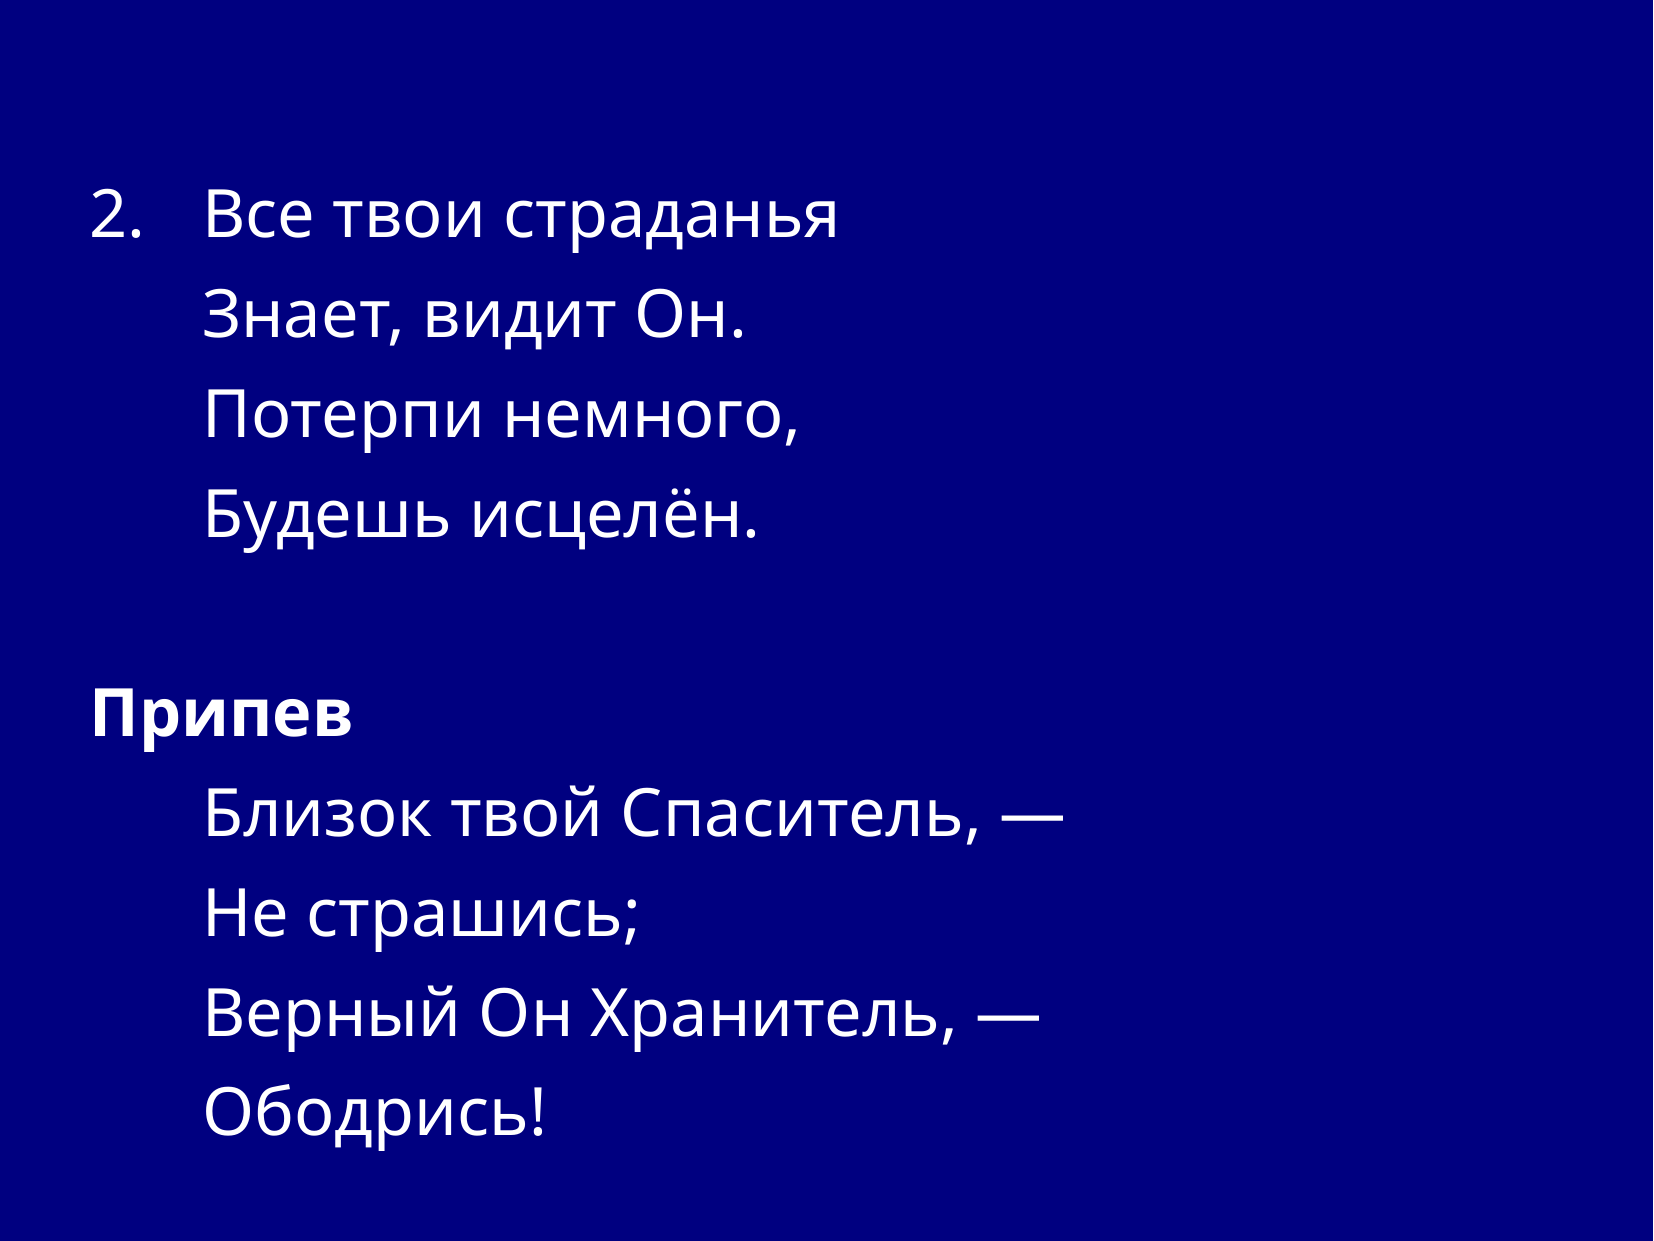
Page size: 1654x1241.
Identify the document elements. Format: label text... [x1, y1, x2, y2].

text_box 2. Все твои страданья Знает, видит Он. Потерпи немного, Будешь исцелён. Припев Близок твой Спаситель, — Не страшись; Верный Он Хранитель, — Ободрись! [75, 150, 1576, 1163]
